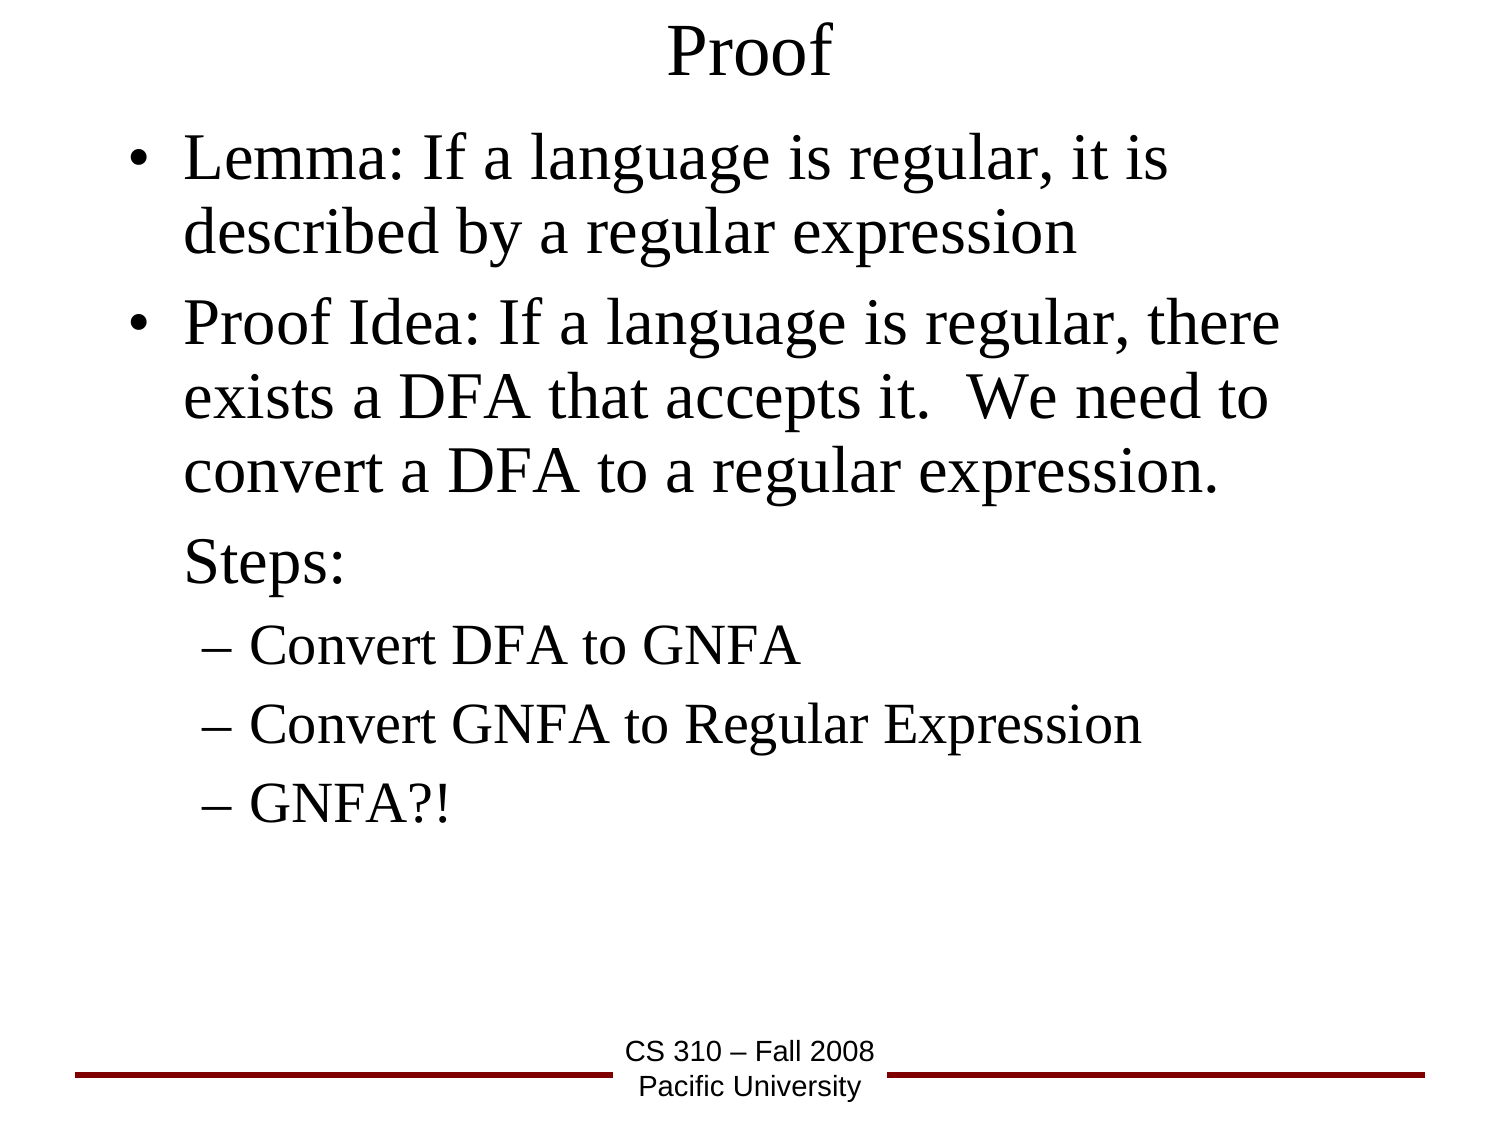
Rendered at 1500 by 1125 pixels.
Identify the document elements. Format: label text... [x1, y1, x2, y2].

title Proof [112, 0, 1388, 103]
list Lemma: If a language is regular, it is described by a regular expression Proof Idea: If a language is regular, there exists a DFA that accepts it. We need to convert a DFA to a regular expression. Steps: Convert DFA to GNFA Convert GNFA to Regular Expression GNFA?! [112, 112, 1388, 1001]
